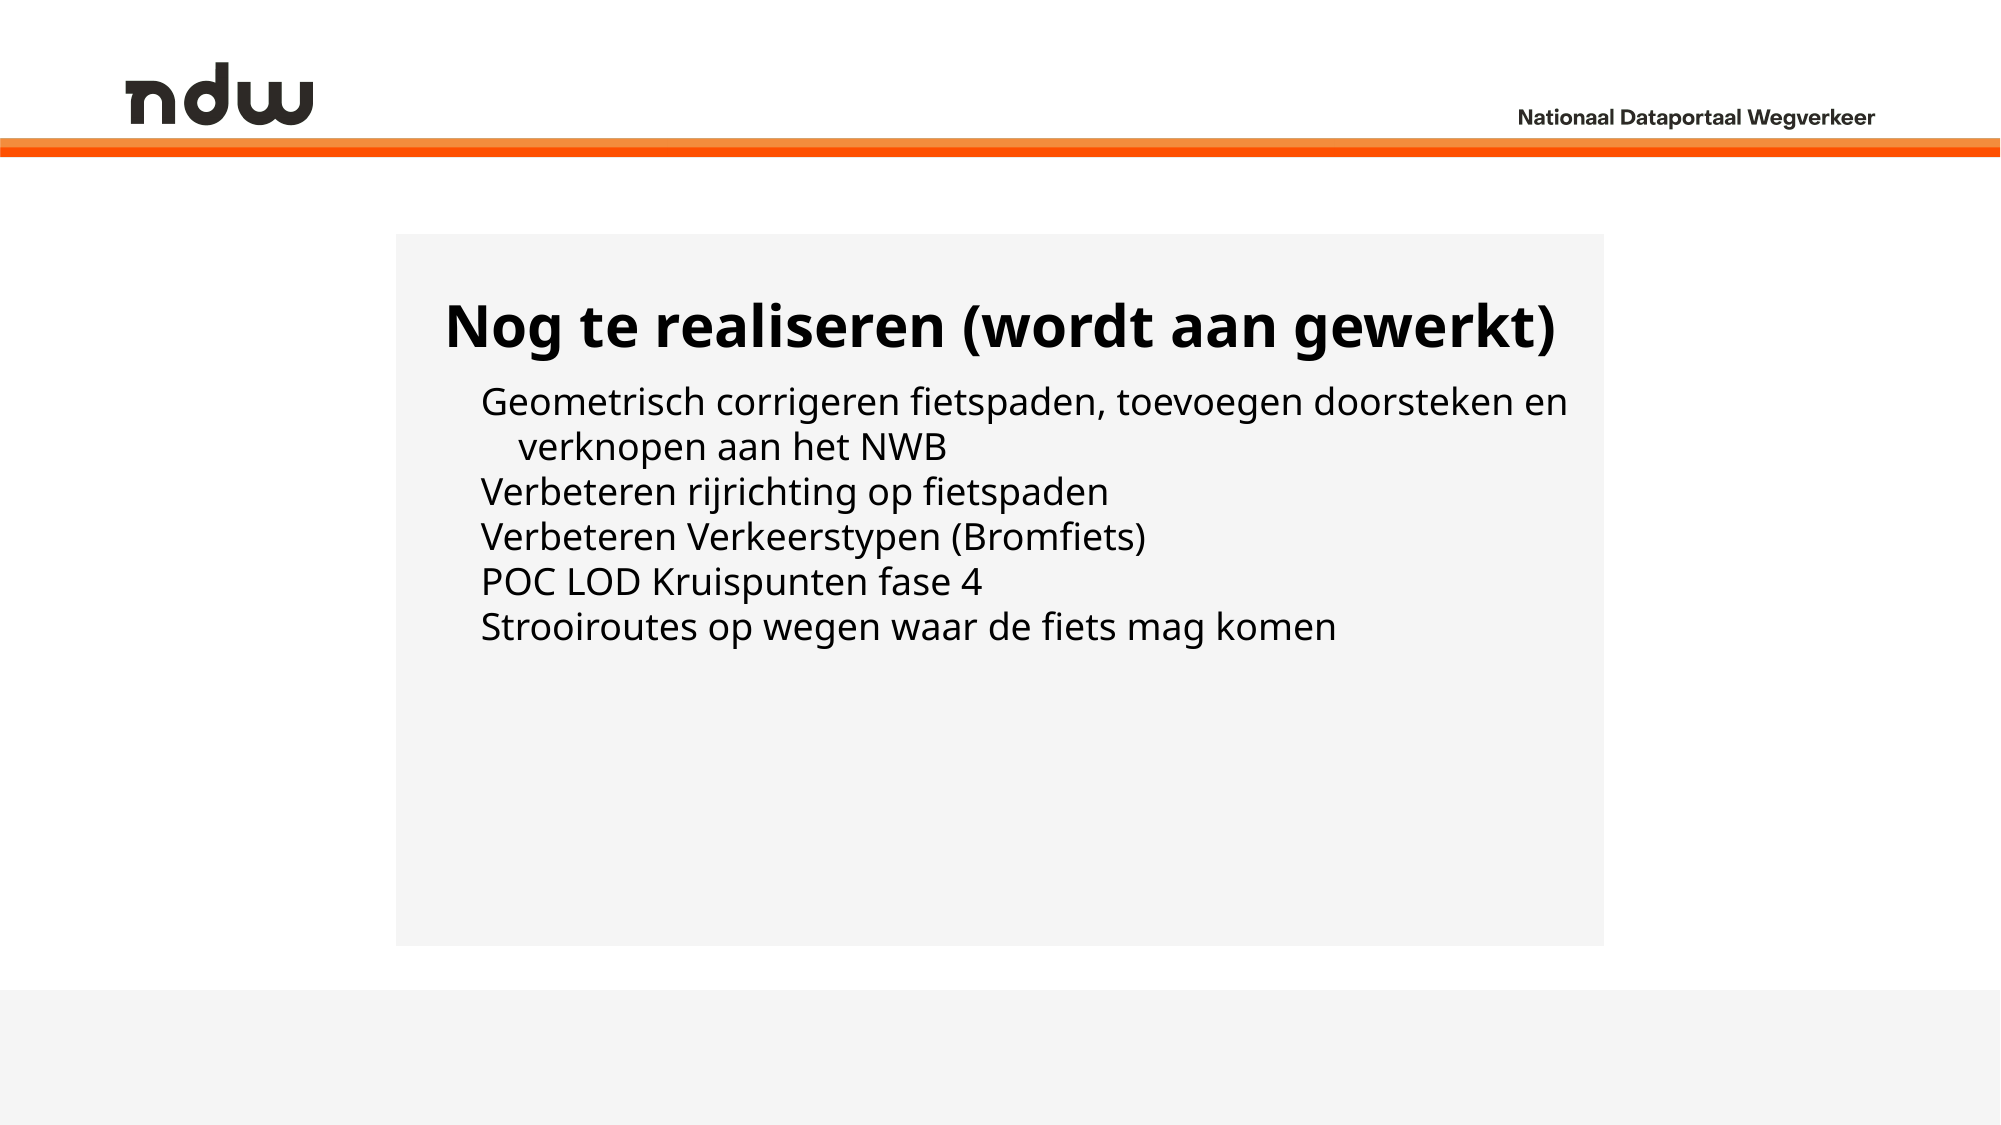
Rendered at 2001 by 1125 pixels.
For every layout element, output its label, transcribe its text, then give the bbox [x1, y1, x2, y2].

title Nog te realiseren (wordt aan gewerkt) [429, 289, 1598, 383]
list Geometrisch corrigeren fietspaden, toevoegen doorsteken en verknopen aan het NWB Verbeteren rijrichting op fietspaden Verbeteren Verkeerstypen (Bromfiets) POC LOD Kruispunten fase 4 Strooiroutes op wegen waar de fiets mag komen [428, 370, 1597, 928]
